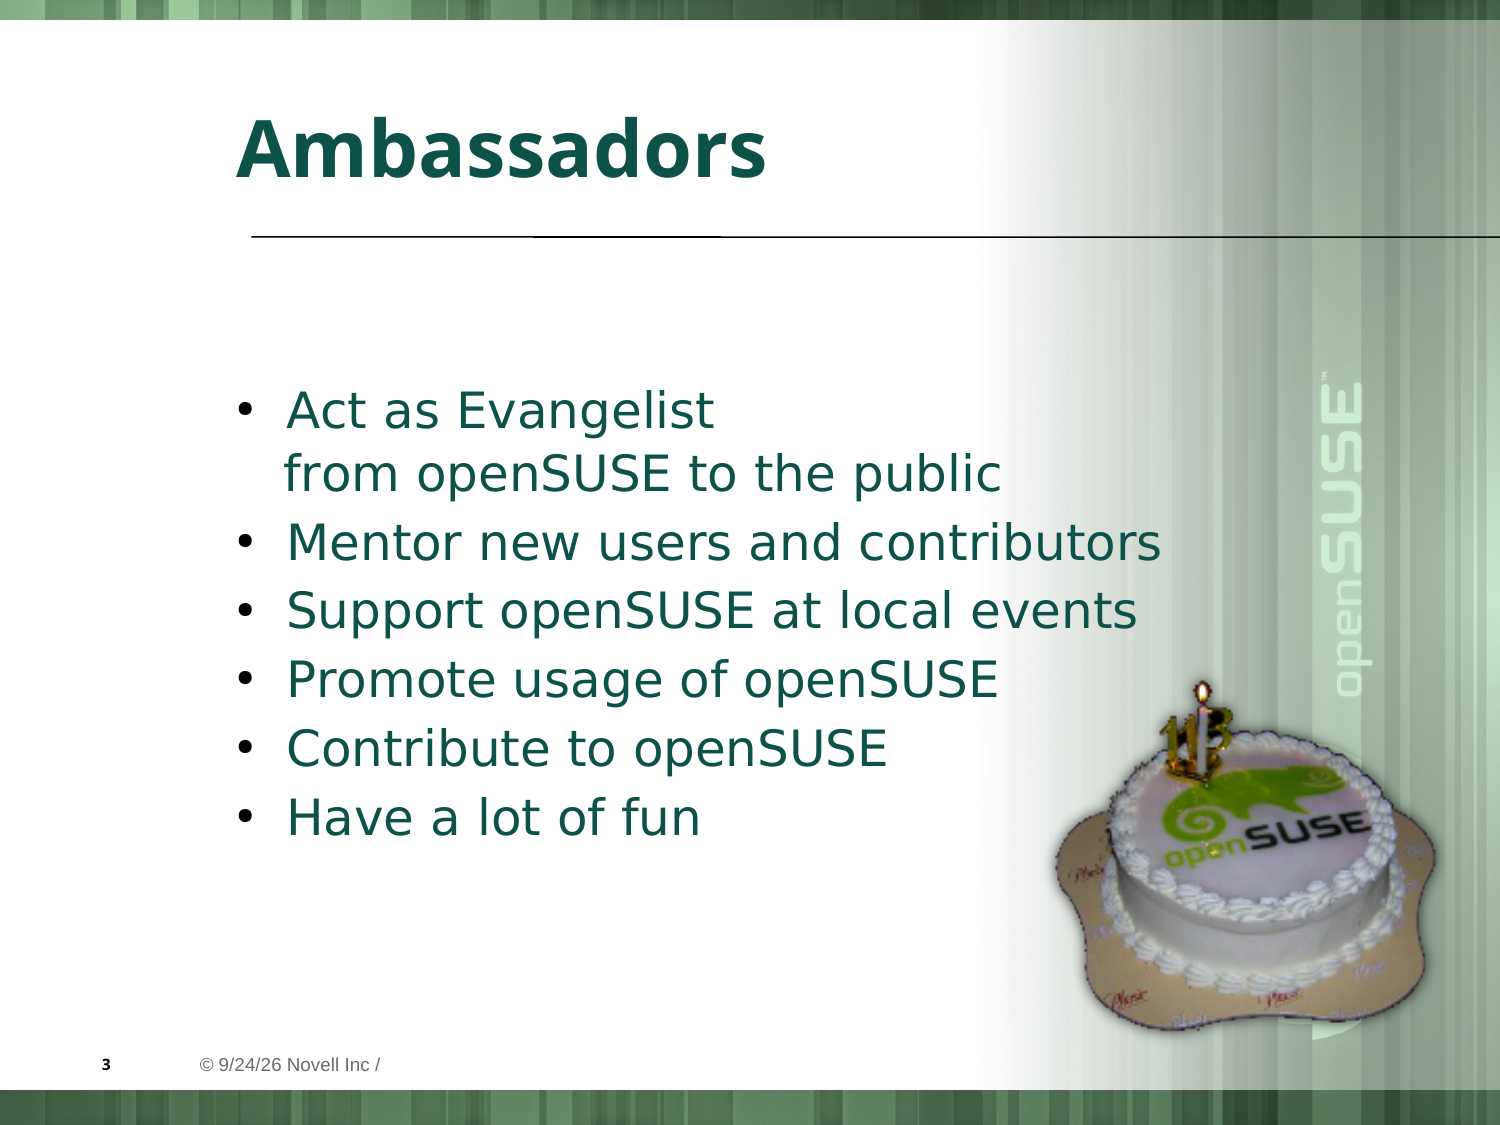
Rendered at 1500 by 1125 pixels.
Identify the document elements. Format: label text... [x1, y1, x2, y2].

picture [0, 0, 1500, 1125]
title Ambassadors [236, 68, 1447, 232]
list Act as Evangelist from openSUSE to the public Mentor new users and contributors Support openSUSE at local events Promote usage of openSUSE Contribute to openSUSE Have a lot of fun [236, 383, 1253, 1010]
